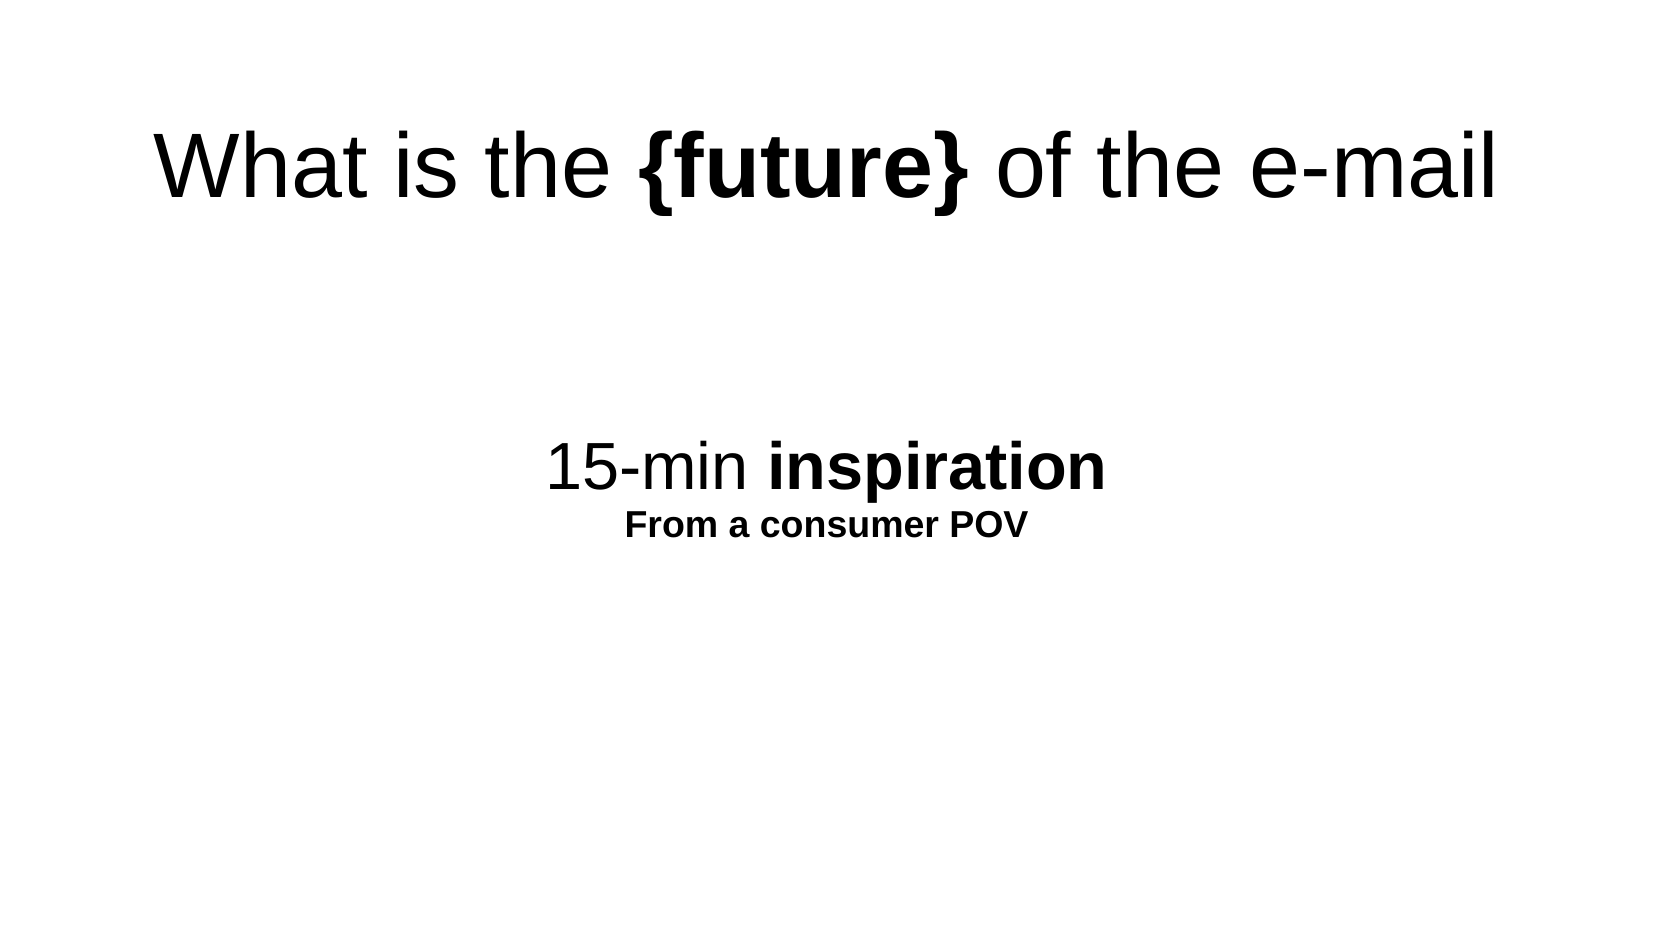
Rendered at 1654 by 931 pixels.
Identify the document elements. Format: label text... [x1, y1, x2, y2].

subtitle 15-min inspiration From a consumer POV [82, 217, 1571, 758]
title What is the {future} of the e-mail [82, 12, 1571, 217]
